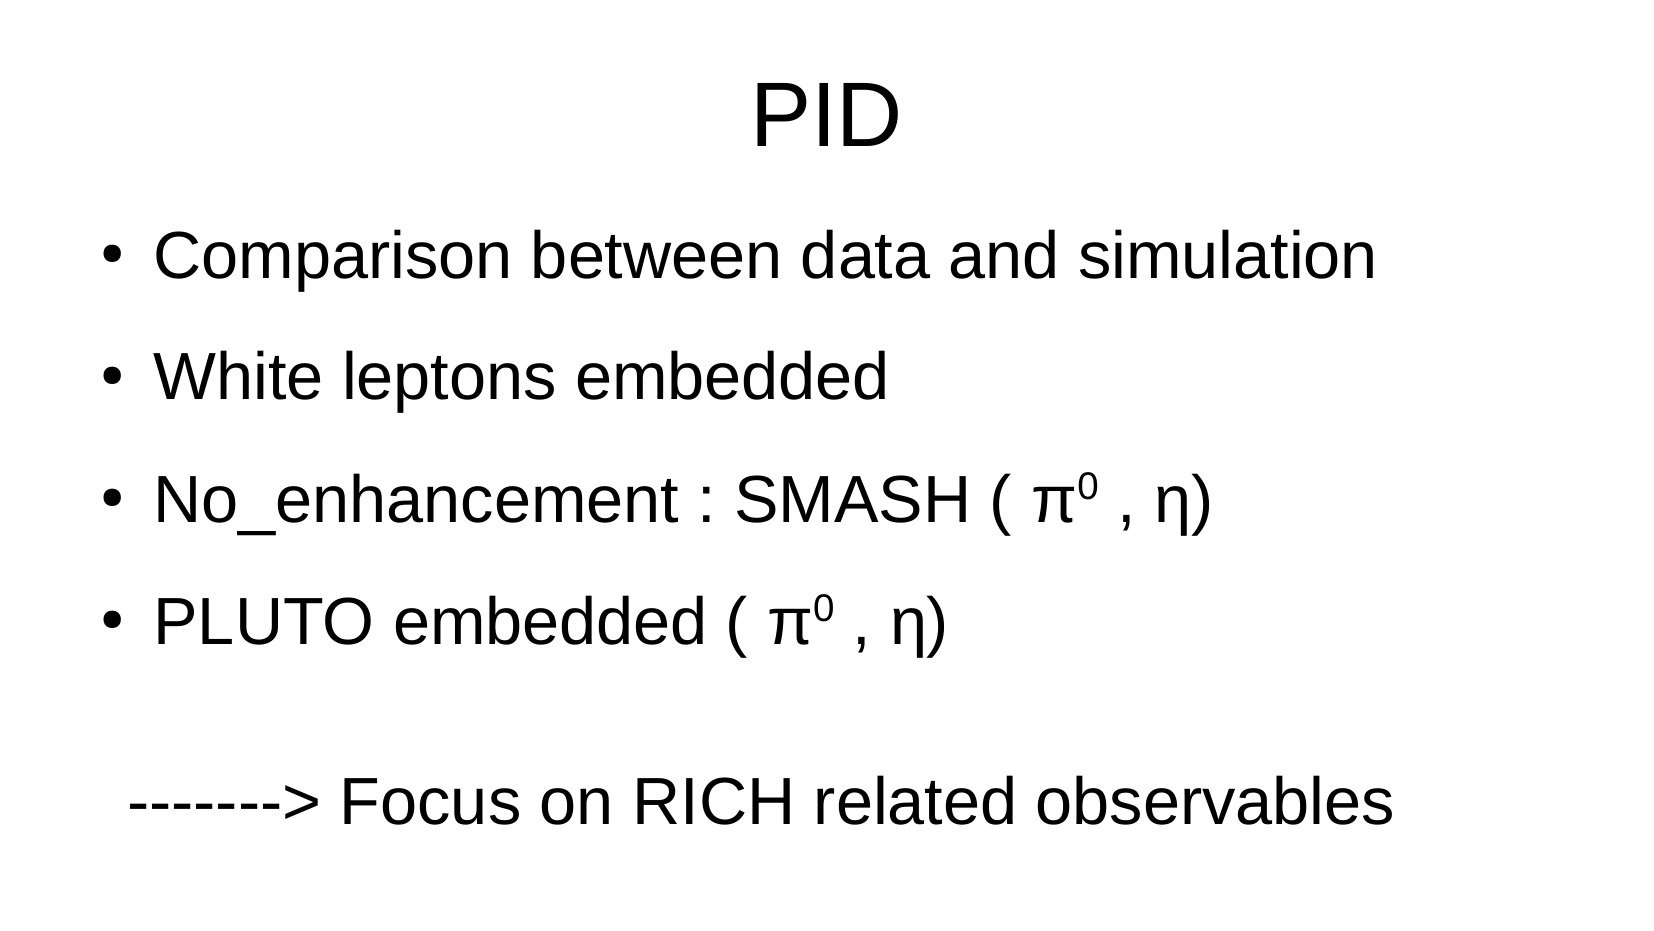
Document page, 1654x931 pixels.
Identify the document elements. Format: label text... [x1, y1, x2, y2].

title PID [82, 37, 1571, 193]
list Comparison between data and simulation White leptons embedded No_enhancement : SMASH ( π0 , η) PLUTO embedded ( π0 , η) [82, 217, 1571, 758]
text_box -------> Focus on RICH related observables [112, 757, 1576, 922]
